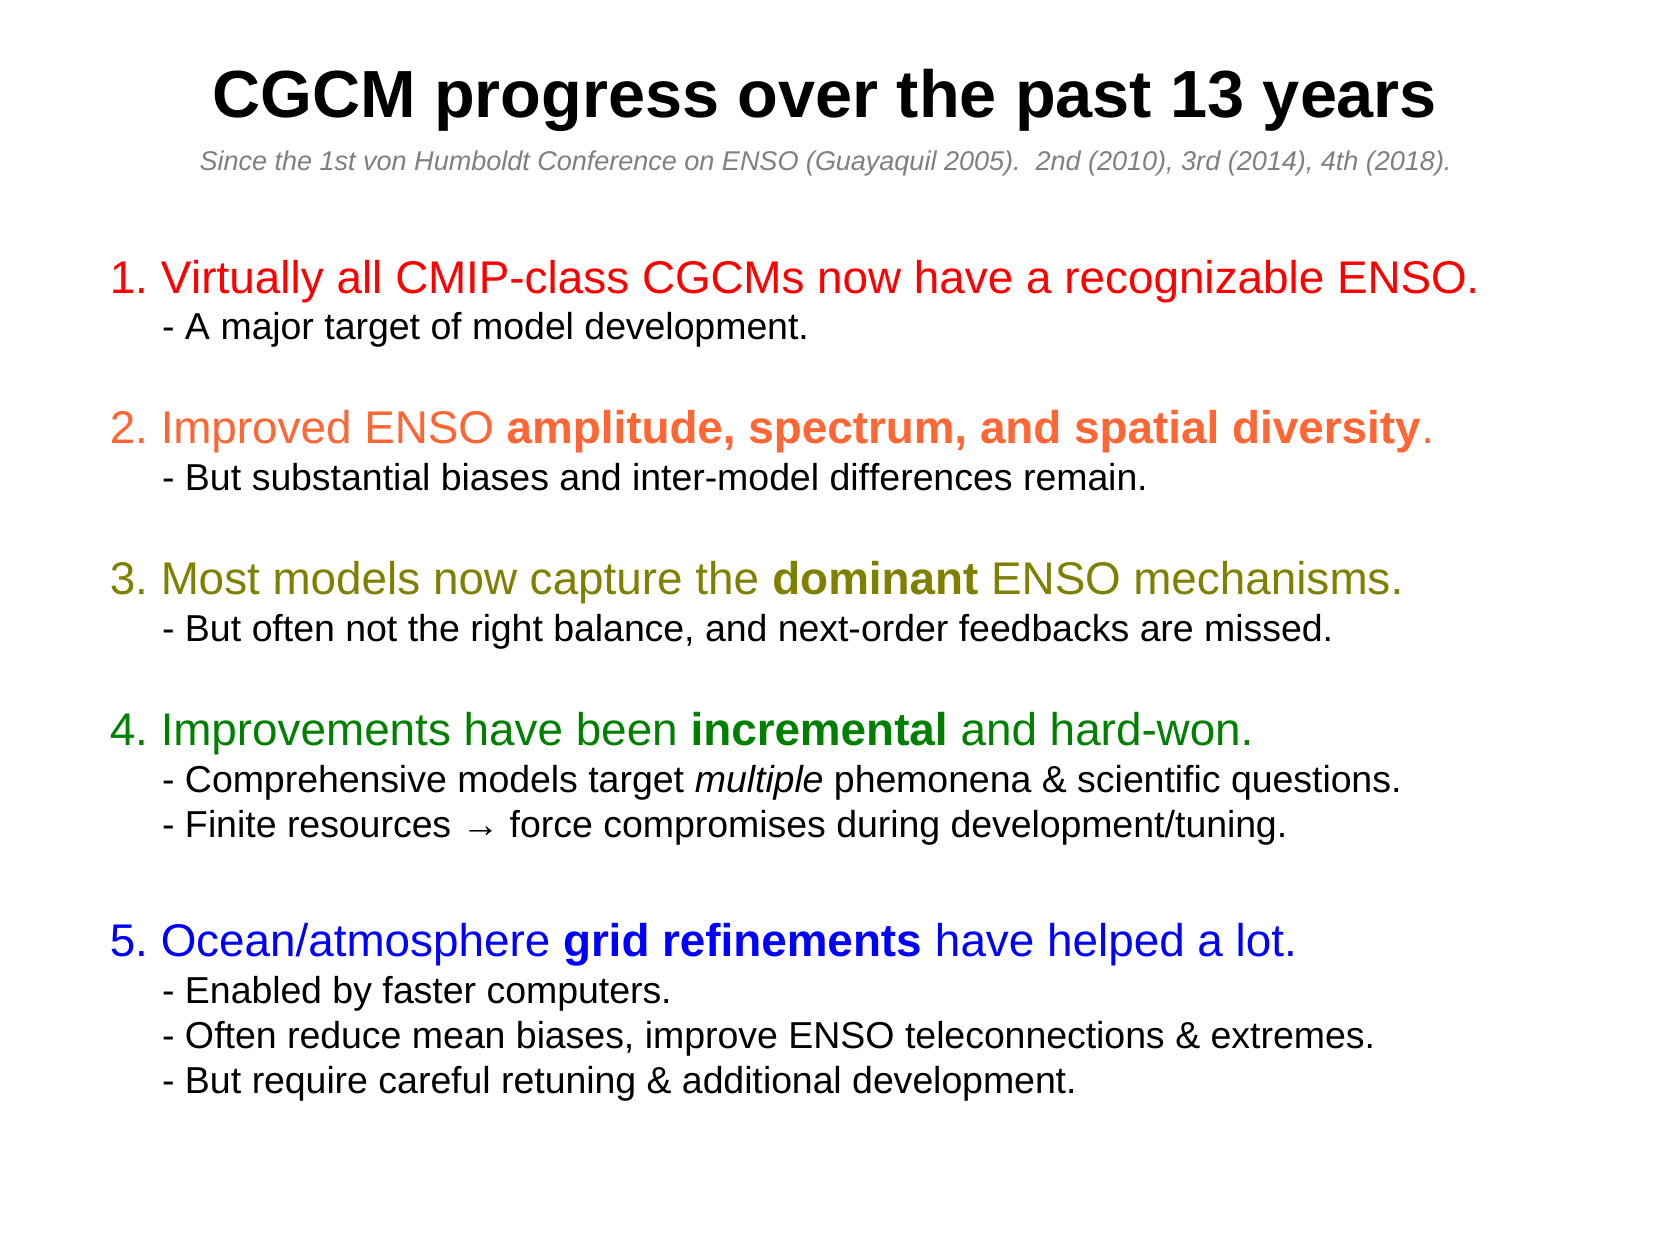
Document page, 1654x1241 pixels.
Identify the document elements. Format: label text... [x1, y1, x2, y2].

text_box 3. Most models now capture the dominant ENSO mechanisms. - But often not the right balance, and next-order feedbacks are missed. [109, 545, 1592, 649]
text_box 4. Improvements have been incremental and hard-won. - Comprehensive models target multiple phemonena & scientific questions. - Finite resources → force compromises during development/tuning. [109, 696, 1592, 845]
text_box 5. Ocean/atmosphere grid refinements have helped a lot. - Enabled by faster computers. - Often reduce mean biases, improve ENSO teleconnections & extremes. - But require careful retuning & additional development. [109, 907, 1592, 1102]
text_box CGCM progress over the past 13 years Since the 1st von Humboldt Conference on ENSO (Guayaquil 2005). 2nd (2010), 3rd (2014), 4th (2018). [37, 58, 1613, 177]
text_box 1. Virtually all CMIP-class CGCMs now have a recognizable ENSO. - A major target of model development. [109, 243, 1592, 348]
text_box 2. Improved ENSO amplitude, spectrum, and spatial diversity. - But substantial biases and inter-model differences remain. [109, 394, 1592, 499]
